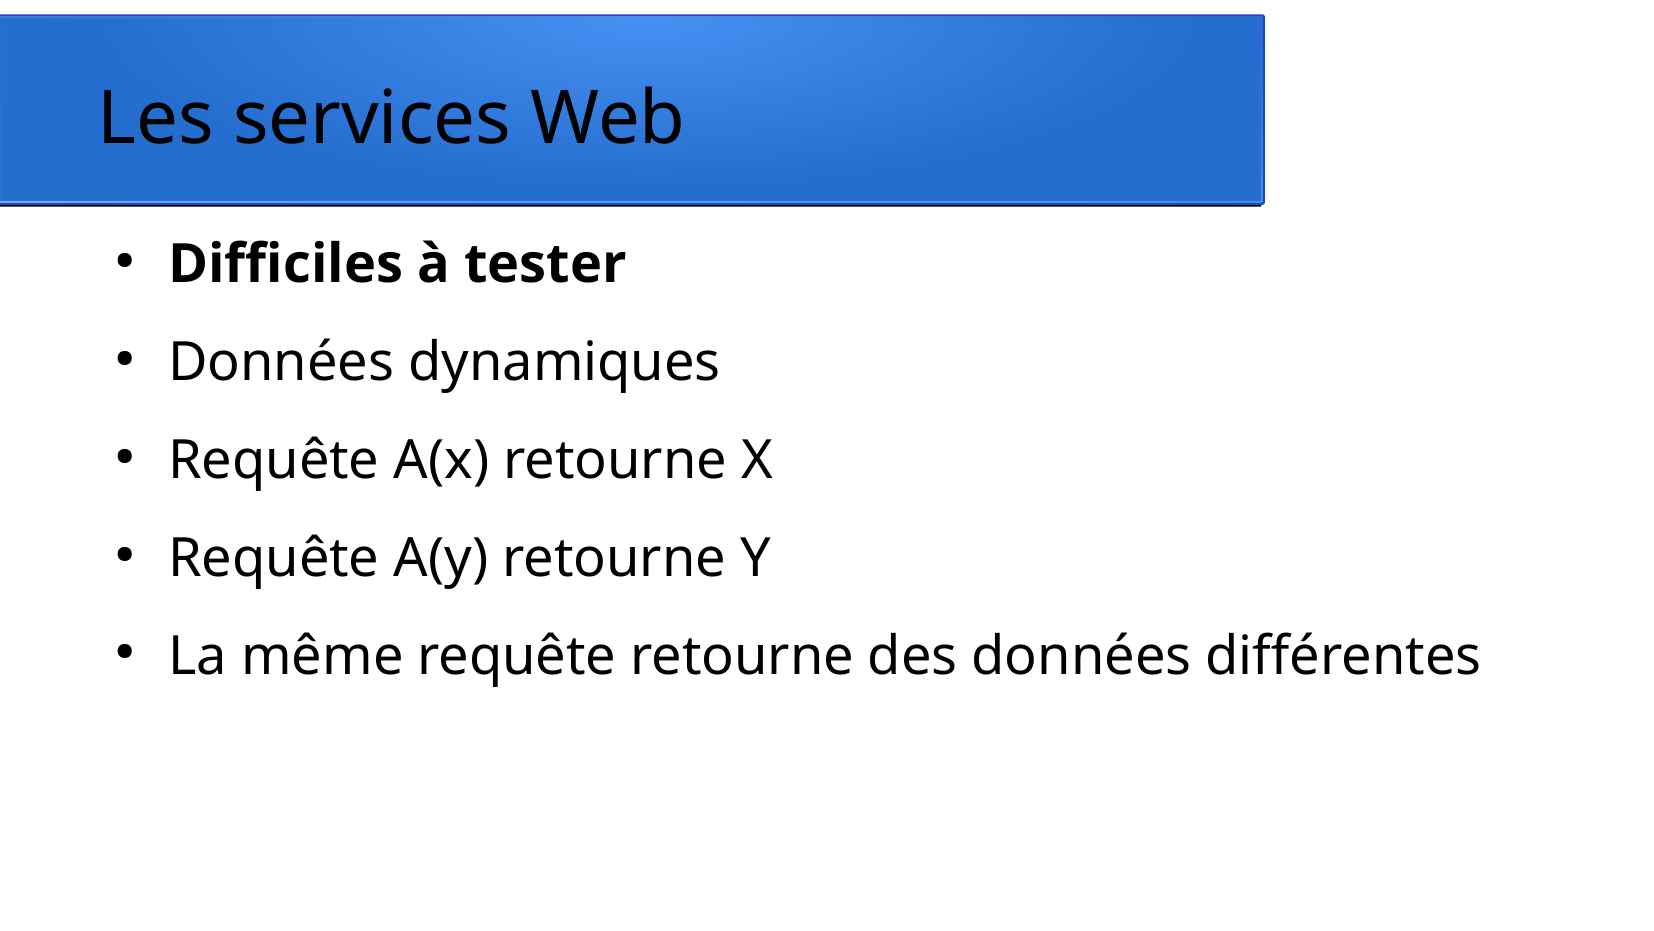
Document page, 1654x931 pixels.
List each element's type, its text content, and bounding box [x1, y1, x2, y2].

list Difficiles à tester Données dynamiques Requête A(x) retourne X Requête A(y) retourne Y La même requête retourne des données différentes [82, 216, 1571, 719]
title Les services Web [82, 37, 1571, 193]
